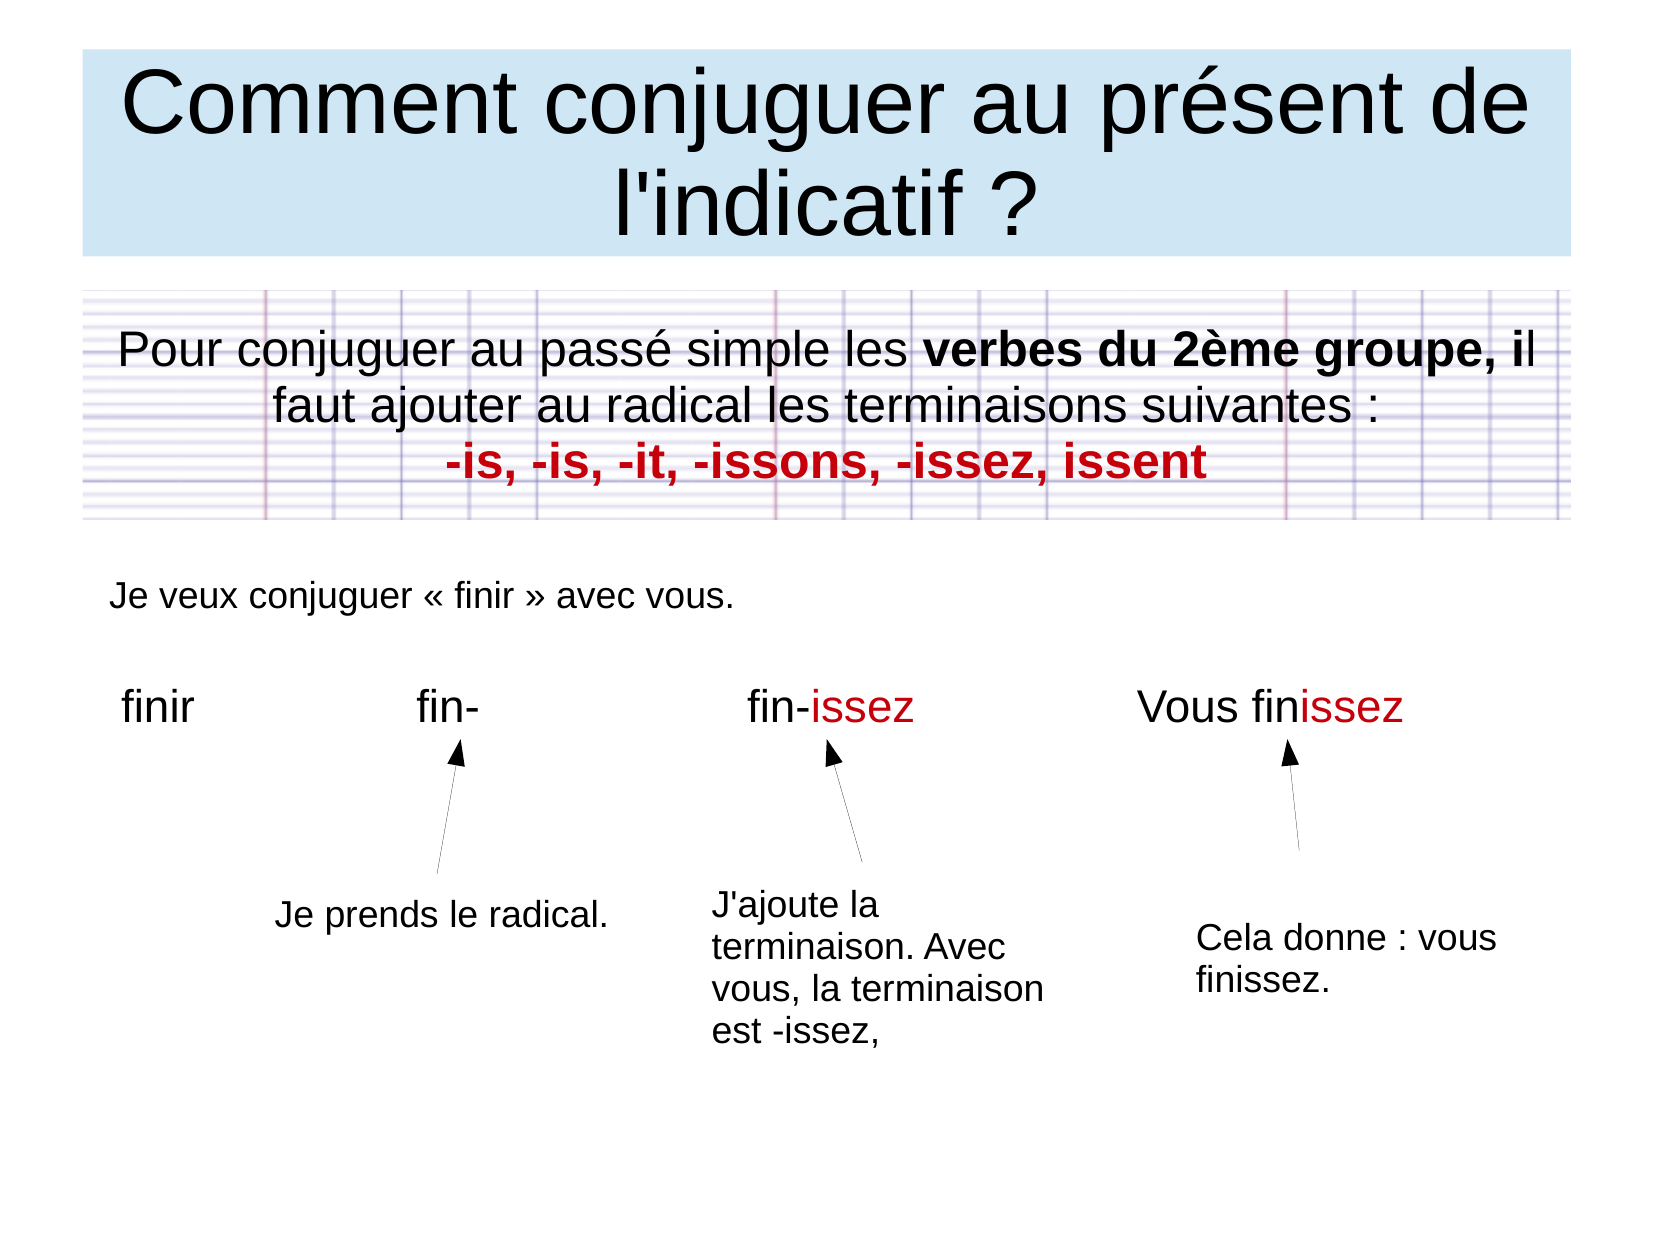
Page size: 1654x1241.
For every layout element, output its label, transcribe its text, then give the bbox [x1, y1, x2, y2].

text_box Cela donne : vous finissez. [1181, 909, 1524, 1009]
text_box fin- [401, 673, 709, 740]
title Comment conjuguer au présent de l'indicatif ? [82, 49, 1571, 257]
text_box fin-issez [732, 673, 1040, 740]
text_box Vous finissez [1122, 673, 1536, 740]
text_box J'ajoute la terminaison. Avec vous, la terminaison est -issez, [696, 876, 1087, 1060]
text_box Je veux conjuguer « finir » avec vous. [94, 566, 1560, 624]
text_box finir [106, 673, 401, 740]
subtitle Pour conjuguer au passé simple les verbes du 2ème groupe, il faut ajouter au radical les terminaisons suivantes : -is, -is, -it, -issons, -issez, issent [82, 290, 1571, 520]
text_box Je prends le radical. [259, 885, 650, 943]
